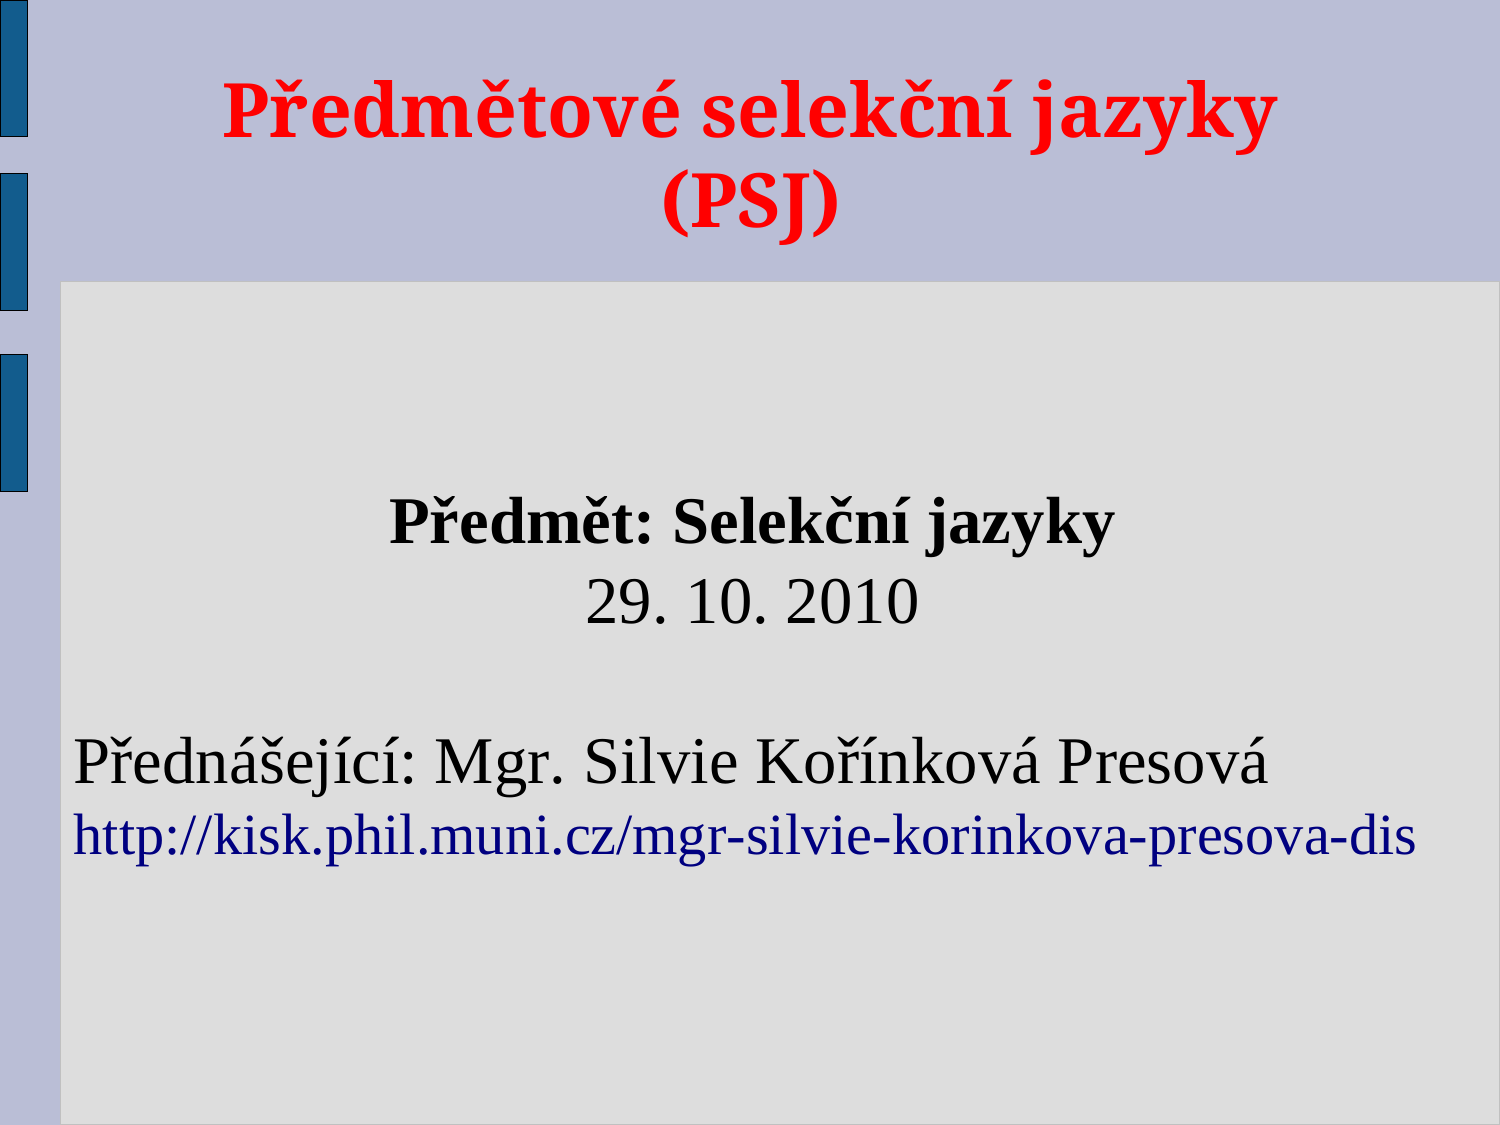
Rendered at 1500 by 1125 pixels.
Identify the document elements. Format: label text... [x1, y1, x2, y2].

title Předmětové selekční jazyky (PSJ) [110, 50, 1392, 254]
subtitle Předmět: Selekční jazyky 29. 10. 2010 Přednášející: Mgr. Silvie Kořínková Presová http://kisk.phil.muni.cz/mgr-silvie-korinkova-presova-dis [59, 309, 1447, 1034]
